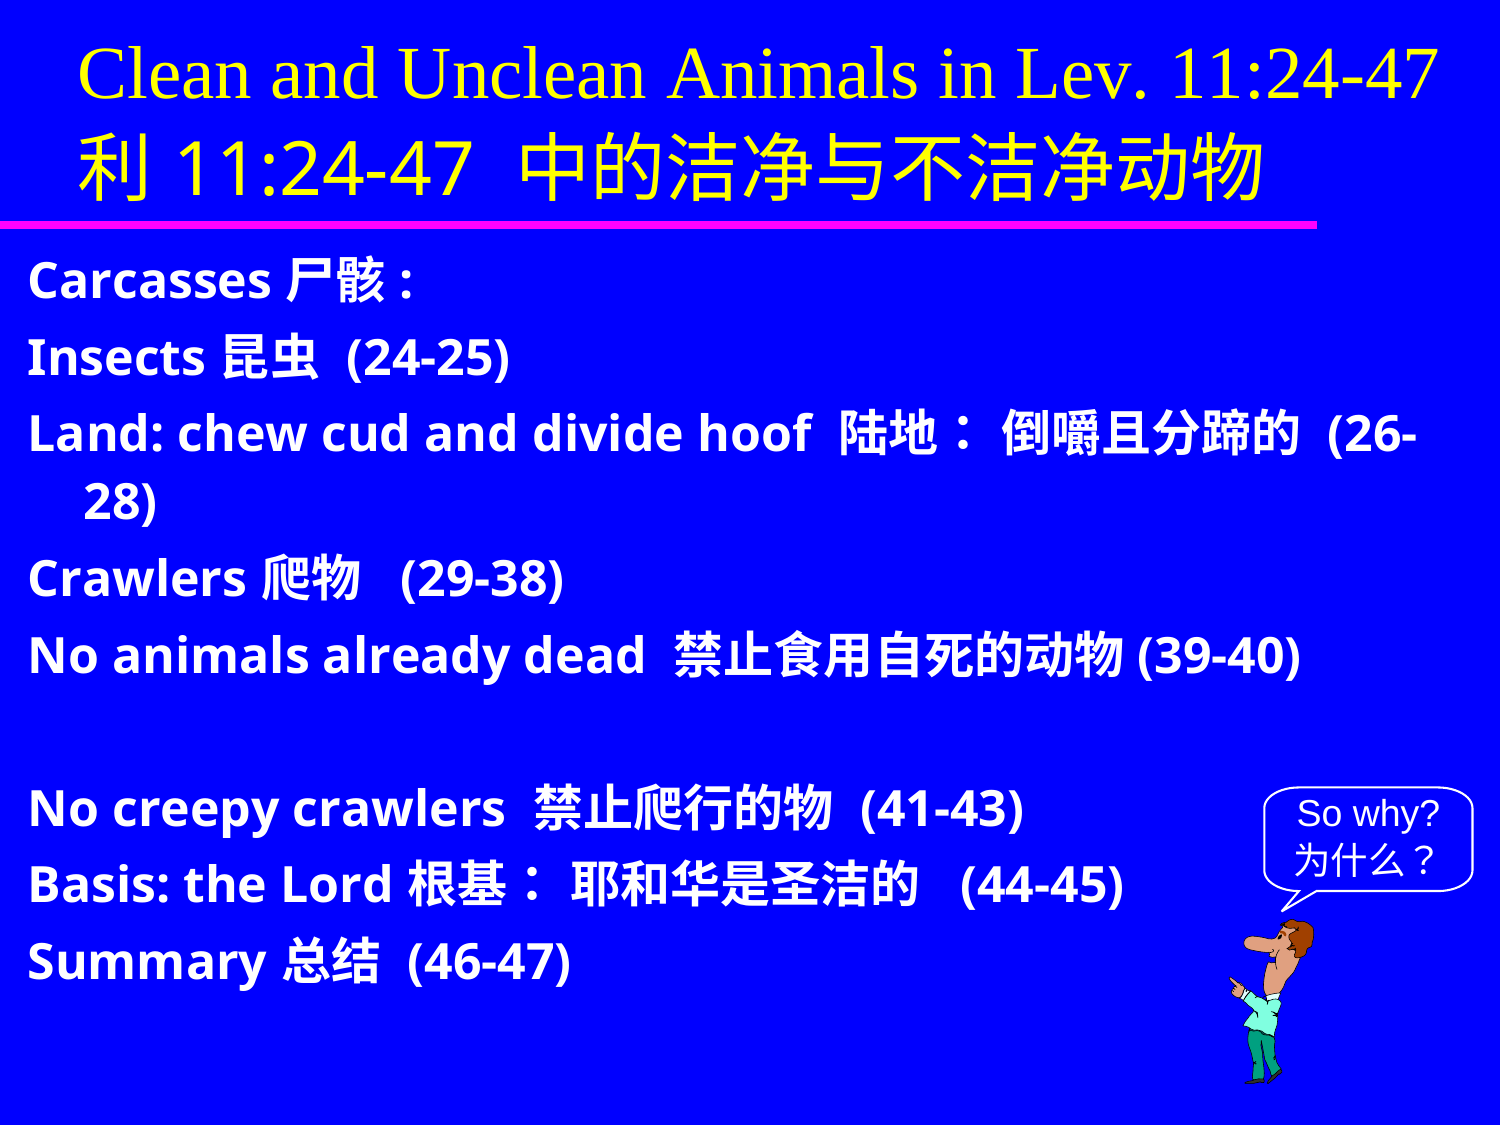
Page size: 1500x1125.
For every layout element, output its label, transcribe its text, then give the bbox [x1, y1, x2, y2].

title Clean and Unclean Animals in Lev. 11:24-47 利11:24-47 中的洁净与不洁净动物 [62, 0, 1463, 225]
list Carcasses尸骸: Insects昆虫 (24-25) Land: chew cud and divide hoof 陆地： 倒嚼且分蹄的 (26-28) Crawlers爬物 (29-38) No animals already dead 禁止食用自死的动物(39-40) No creepy crawlers 禁止爬行的物 (41-43) Basis: the Lord根基： 耶和华是圣洁的 (44-45) Summary总结 (46-47) [12, 237, 1500, 1111]
chart [1228, 918, 1315, 1085]
text_box So why? 为什么？ [1264, 787, 1473, 912]
